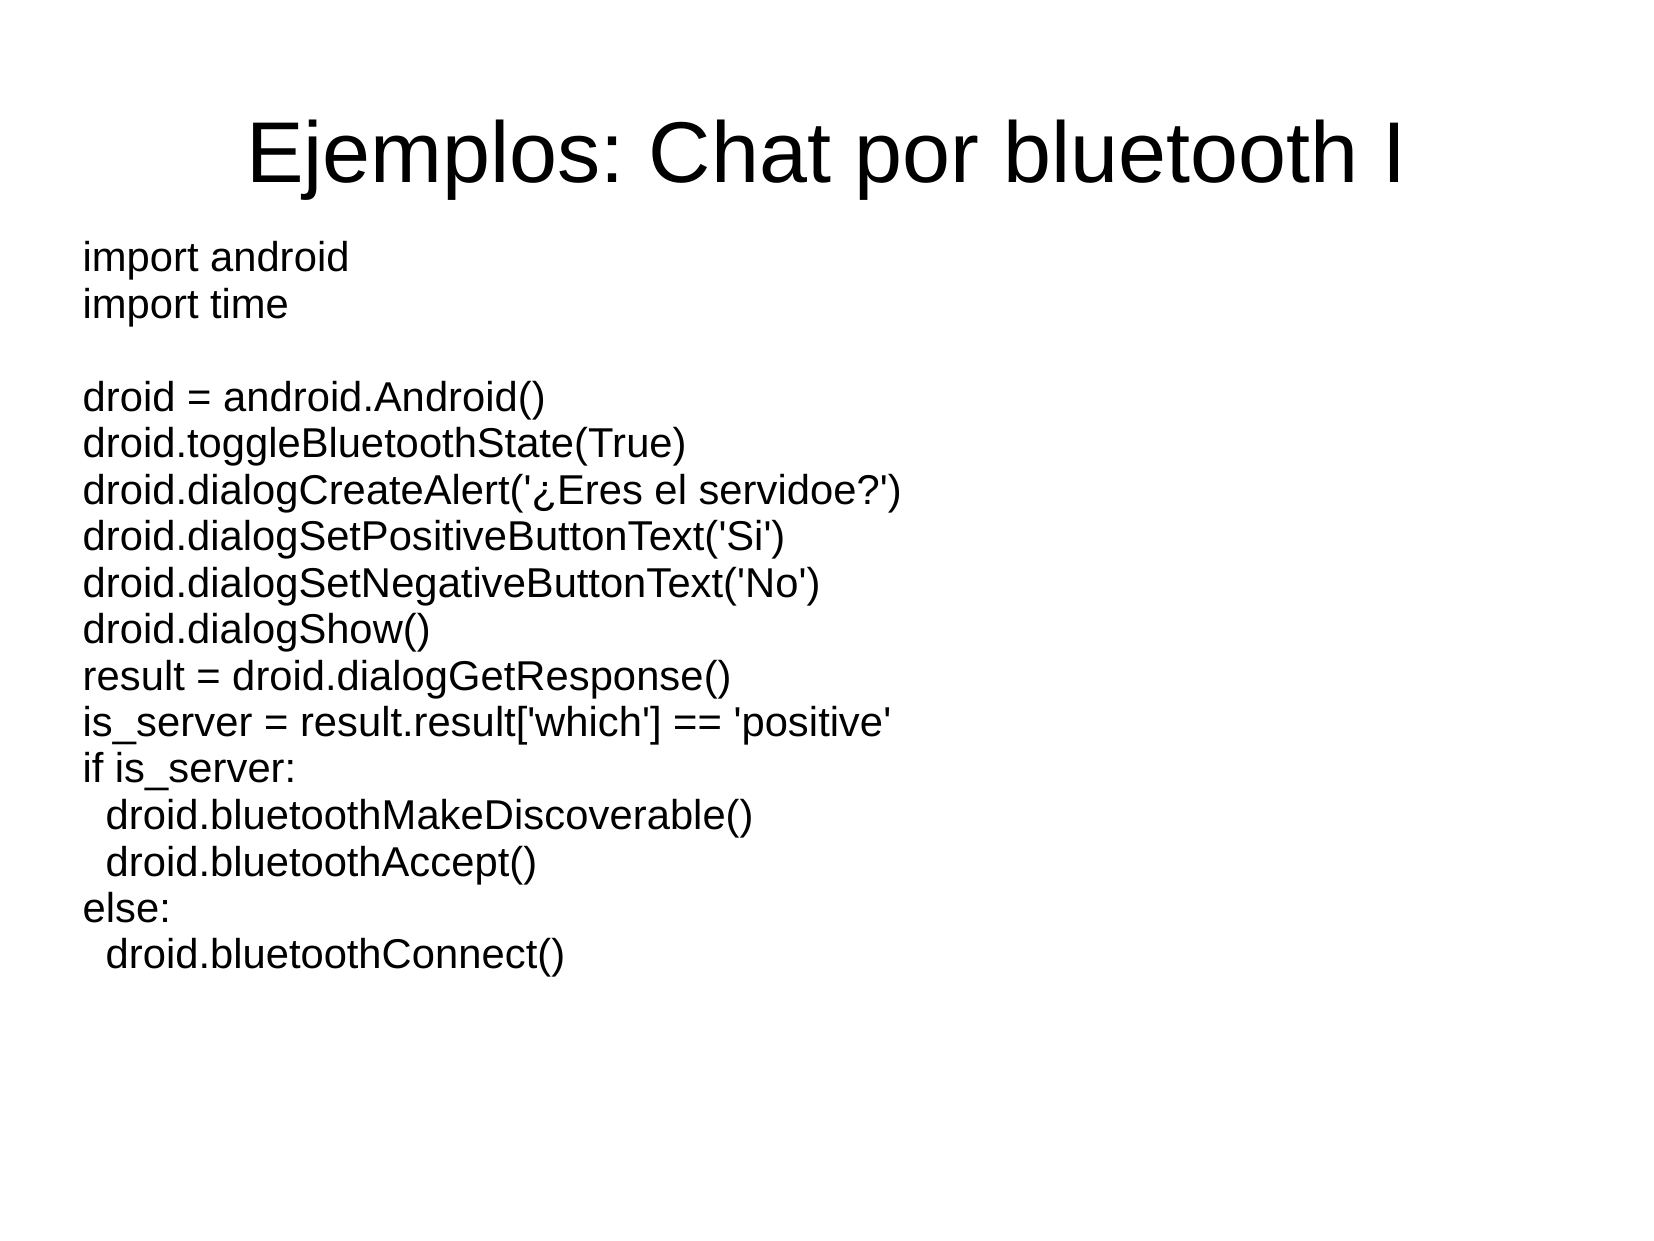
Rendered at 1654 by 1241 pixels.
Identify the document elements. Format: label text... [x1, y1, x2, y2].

subtitle import android import time droid = android.Android() droid.toggleBluetoothState(True) droid.dialogCreateAlert('¿Eres el servidoe?') droid.dialogSetPositiveButtonText('Si') droid.dialogSetNegativeButtonText('No') droid.dialogShow() result = droid.dialogGetResponse() is_server = result.result['which'] == 'positive' if is_server: droid.bluetoothMakeDiscoverable() droid.bluetoothAccept() else: droid.bluetoothConnect() [82, 233, 1571, 1164]
title Ejemplos: Chat por bluetooth I [82, 49, 1571, 233]
